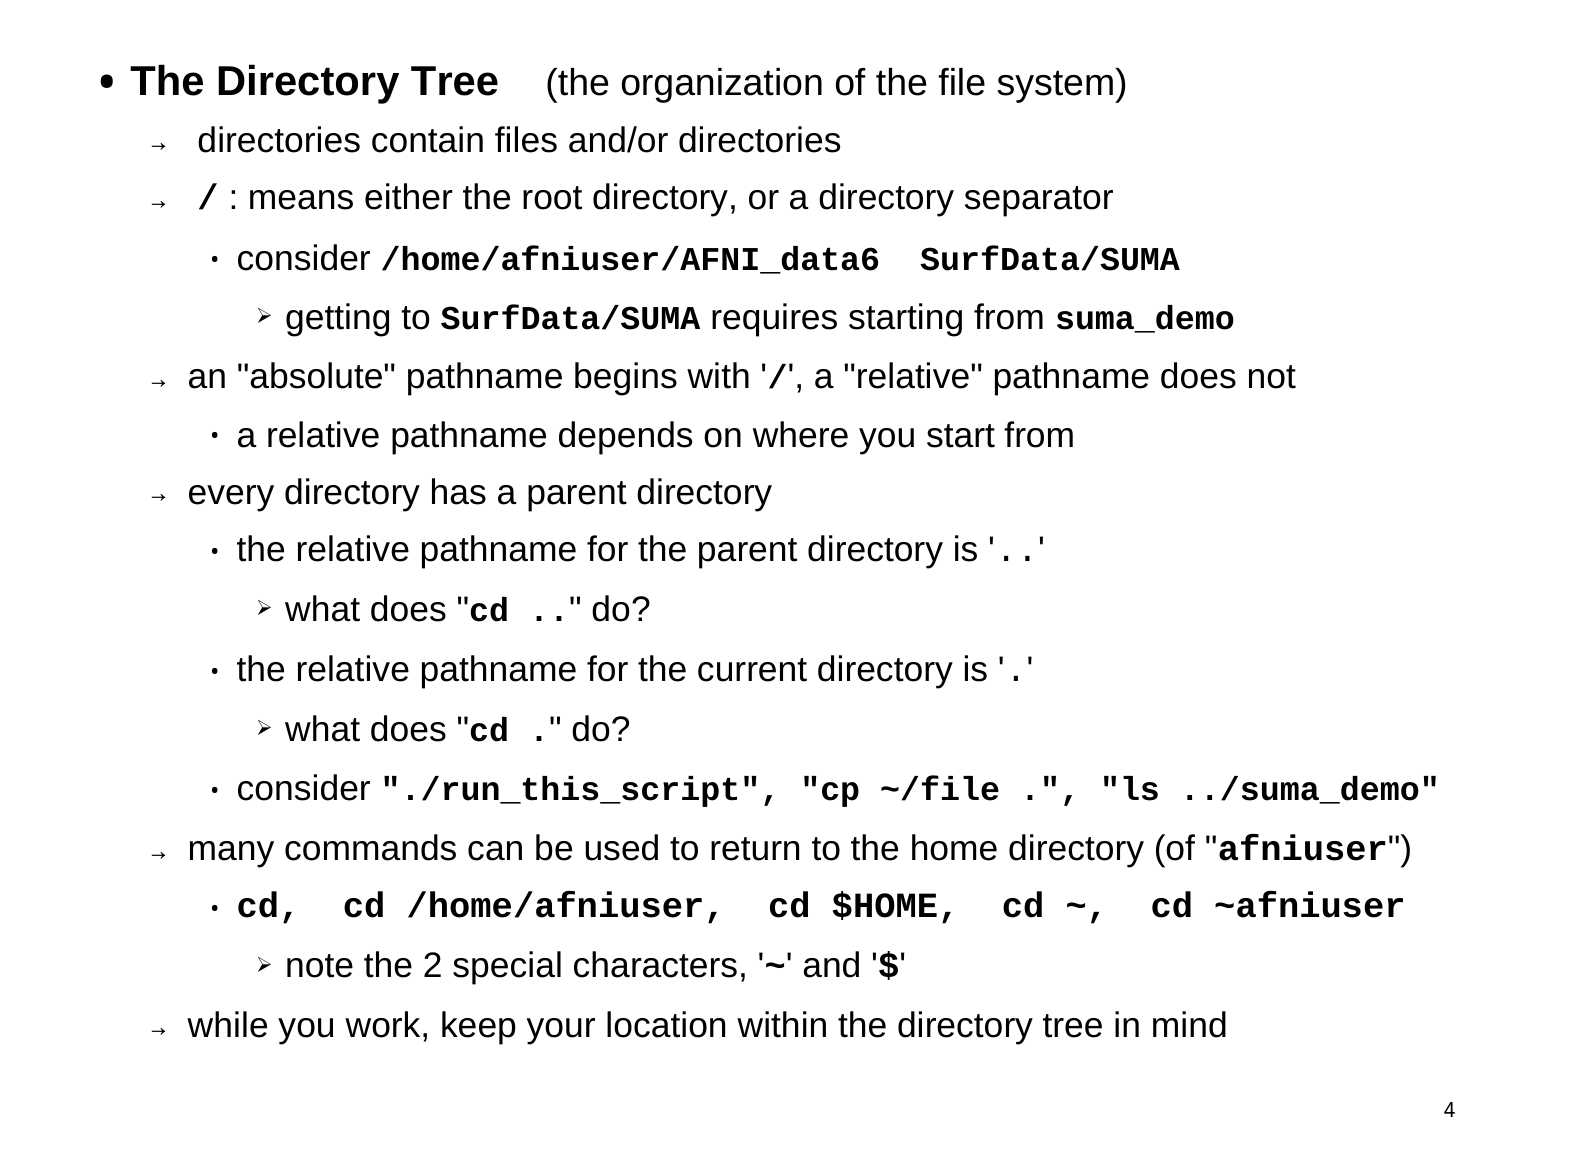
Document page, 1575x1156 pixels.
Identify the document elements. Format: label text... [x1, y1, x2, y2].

list The Directory Tree (the organization of the file system) directories contain files and/or directories / : means either the root directory, or a directory separator consider /home/afniuser/AFNI_data6 SurfData/SUMA getting to SurfData/SUMA requires starting from suma_demo an "absolute" pathname begins with '/', a "relative" pathname does not a relative pathname depends on where you start from every directory has a parent directory the relative pathname for the parent directory is '..' what does "cd .." do? the relative pathname for the current directory is '.' what does "cd ." do? consider "./run_this_script", "cp ~/file .", "ls ../suma_demo" many commands can be used to return to the home directory (of "afniuser") cd, cd /home/afniuser, cd $HOME, cd ~, cd ~afniuser note the 2 special characters, '~' and '$' while you work, keep your location within the directory tree in mind [75, 40, 1550, 1126]
